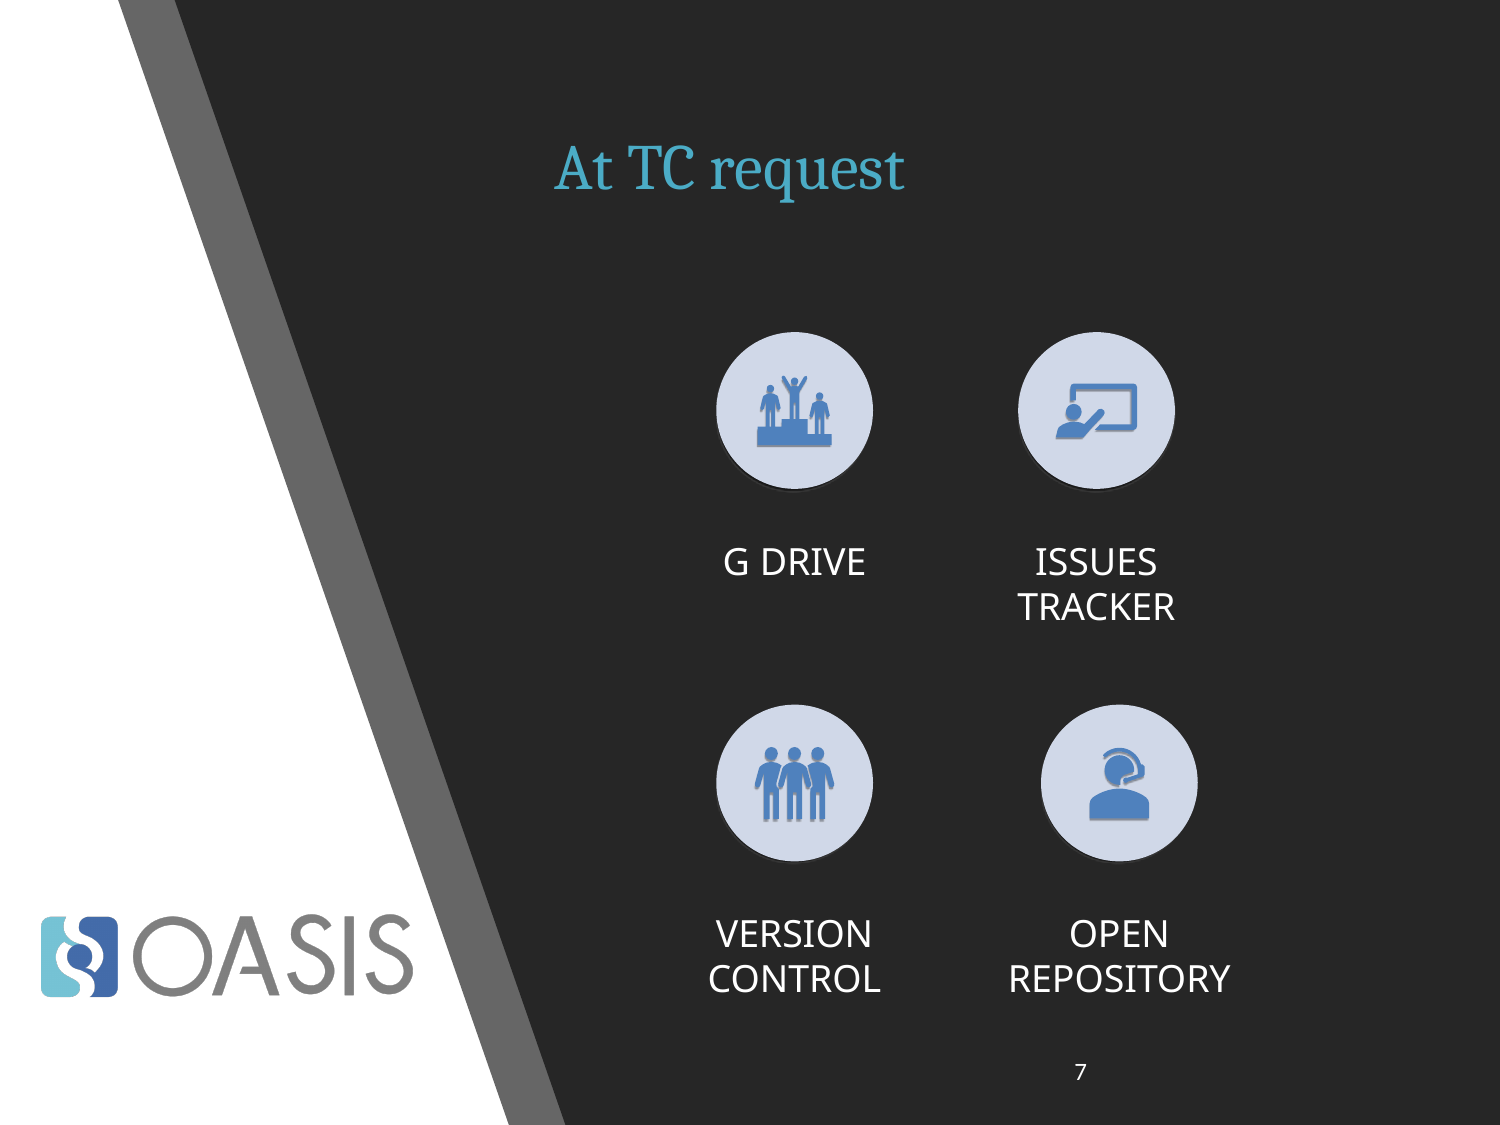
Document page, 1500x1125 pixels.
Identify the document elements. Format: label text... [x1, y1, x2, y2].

title At TC request [539, 59, 1421, 278]
picture [15, 908, 438, 1002]
text_box 7 [1059, 1042, 1397, 1103]
text_box G Drive [666, 537, 924, 641]
text_box Issues Tracker [967, 537, 1225, 641]
text_box Open Repository [990, 910, 1248, 1014]
text_box Version Control [643, 910, 947, 1014]
text_box [0, 0, 1500, 1125]
